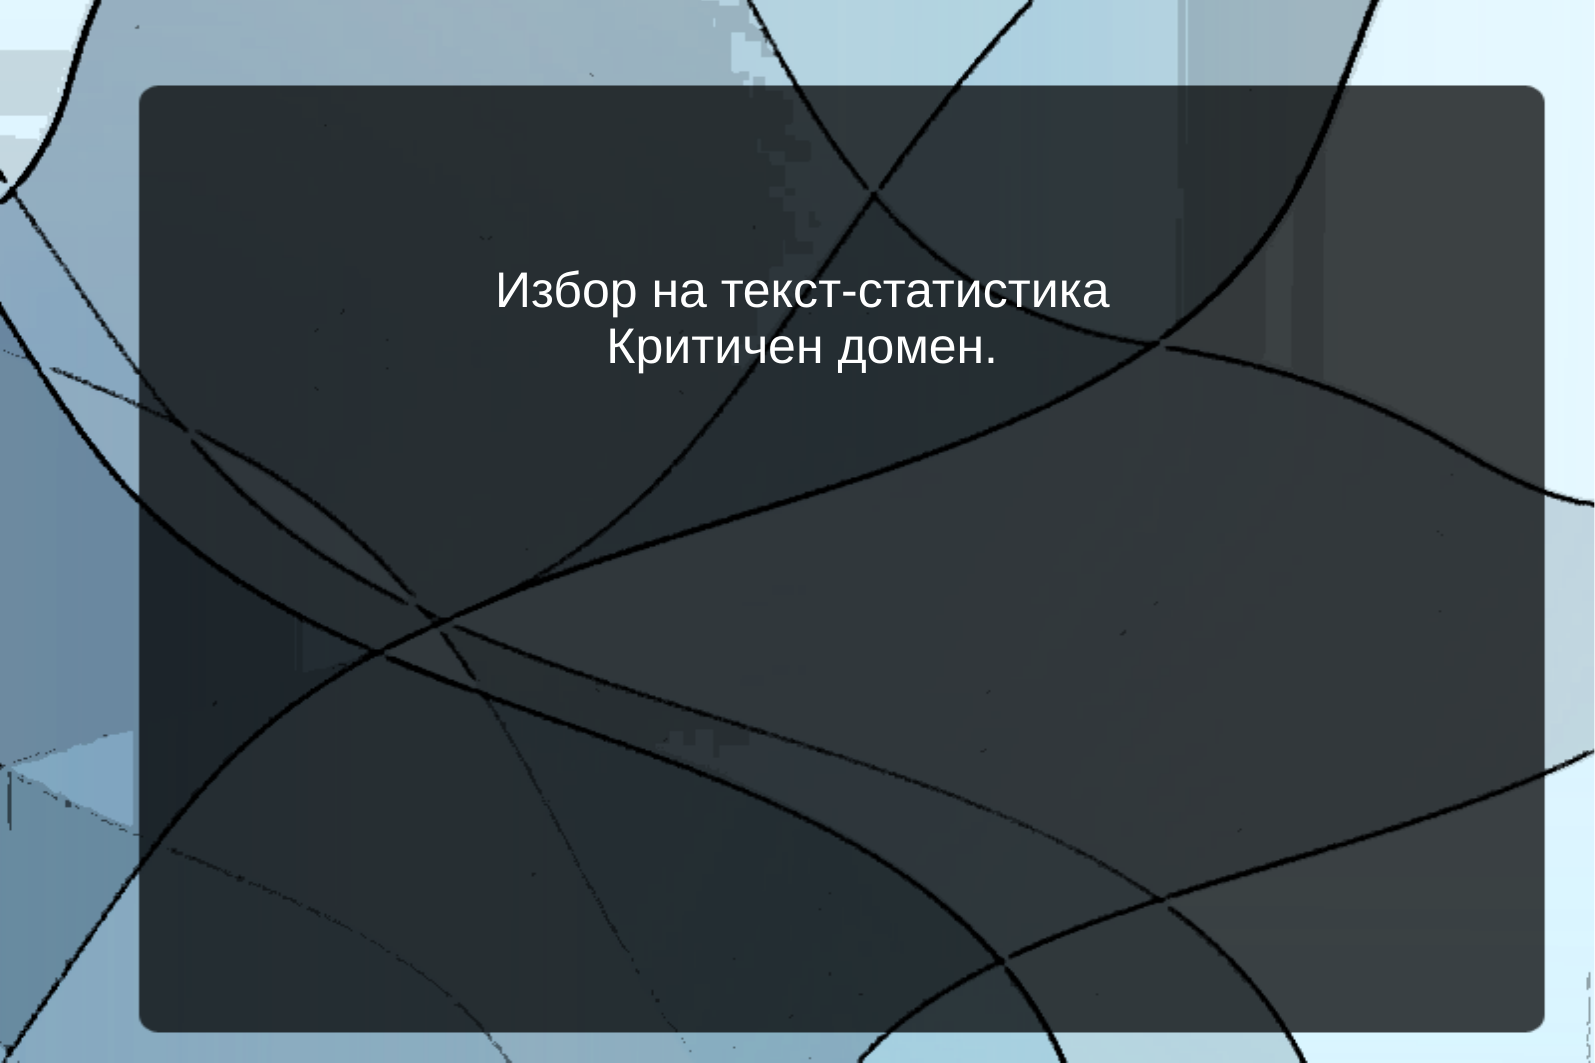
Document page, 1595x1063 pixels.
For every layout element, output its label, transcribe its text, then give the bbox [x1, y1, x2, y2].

picture [0, 0, 1595, 1063]
text_box Избор на текст-статистика Критичен домен. [180, 255, 1426, 736]
